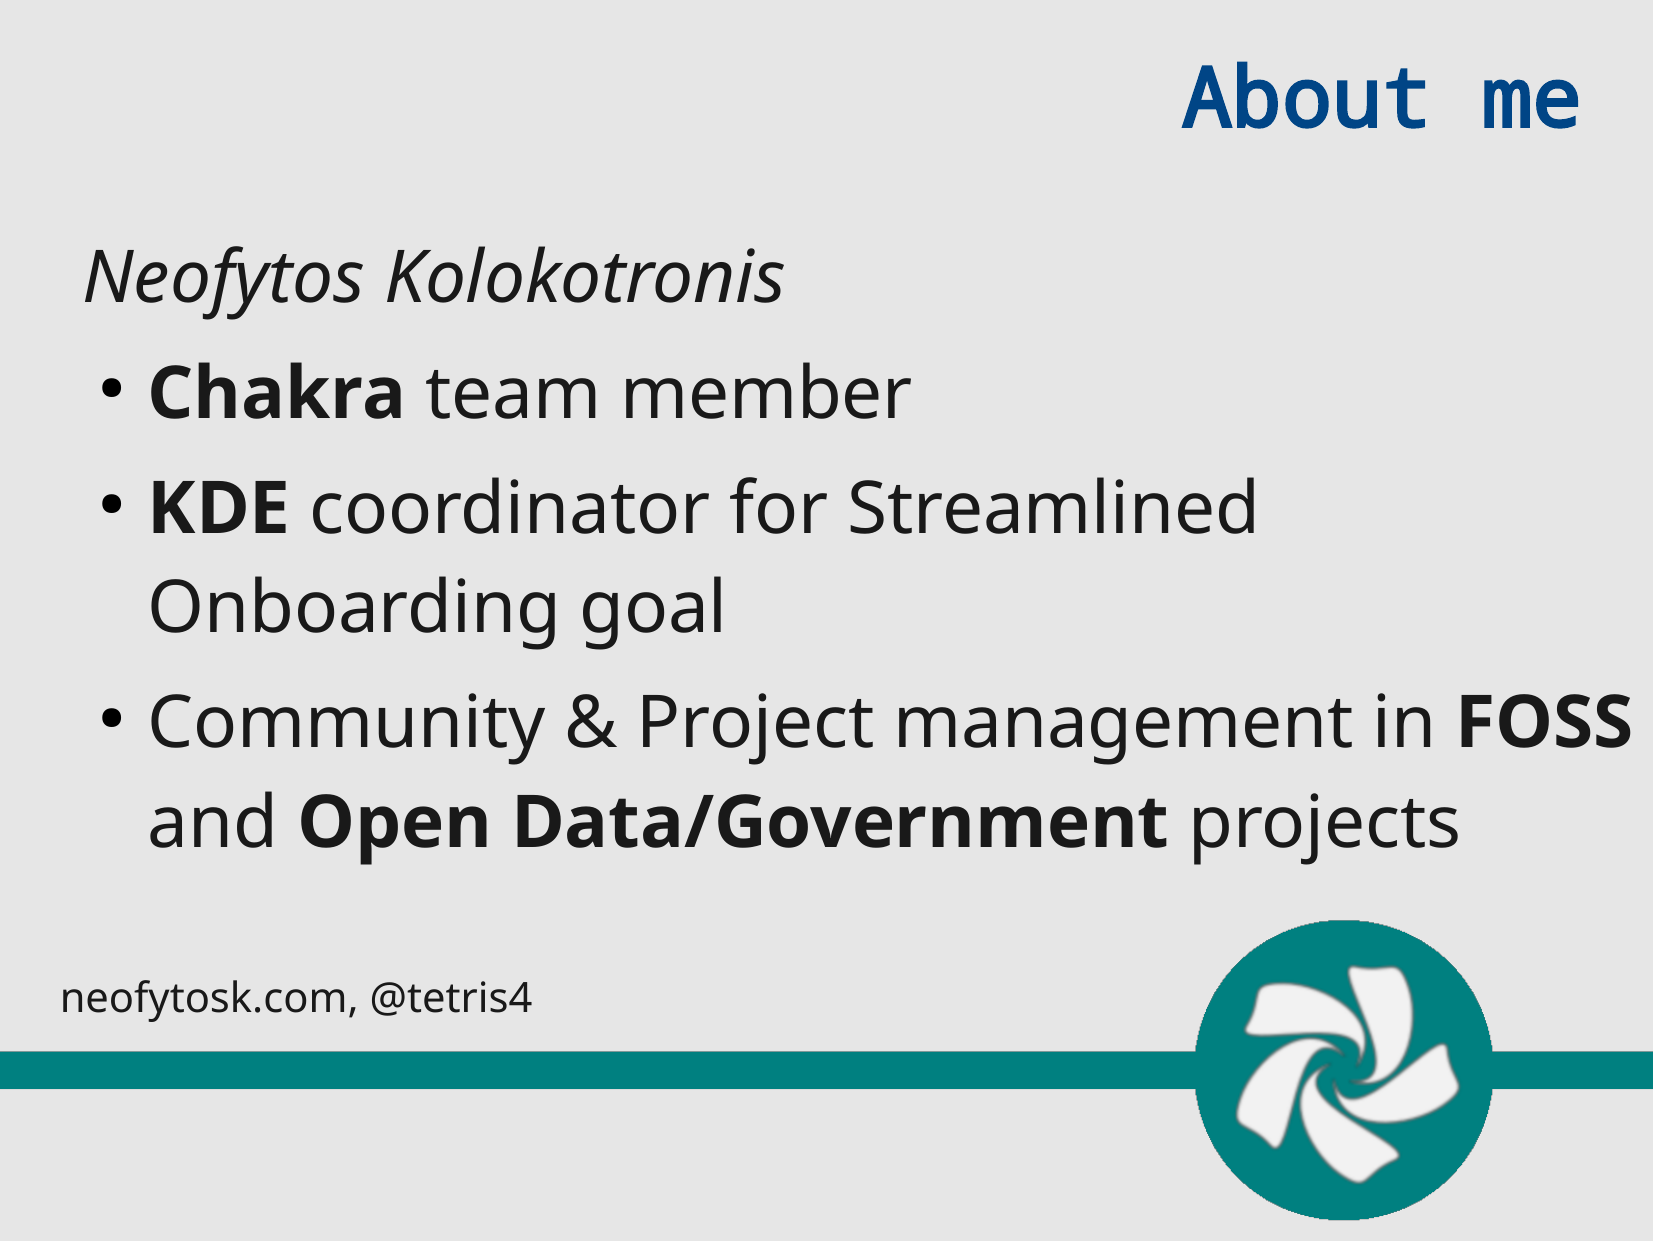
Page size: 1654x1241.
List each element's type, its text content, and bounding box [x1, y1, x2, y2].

list Neofytos Kolokotronis Chakra team member KDE coordinator for Streamlined Onboarding goal Community & Project management in FOSS and Open Data/Government projects [82, 225, 1636, 909]
picture [0, 909, 1653, 1241]
text_box neofytosk.com, @tetris4 [45, 960, 586, 1051]
title About me [94, 0, 1583, 202]
